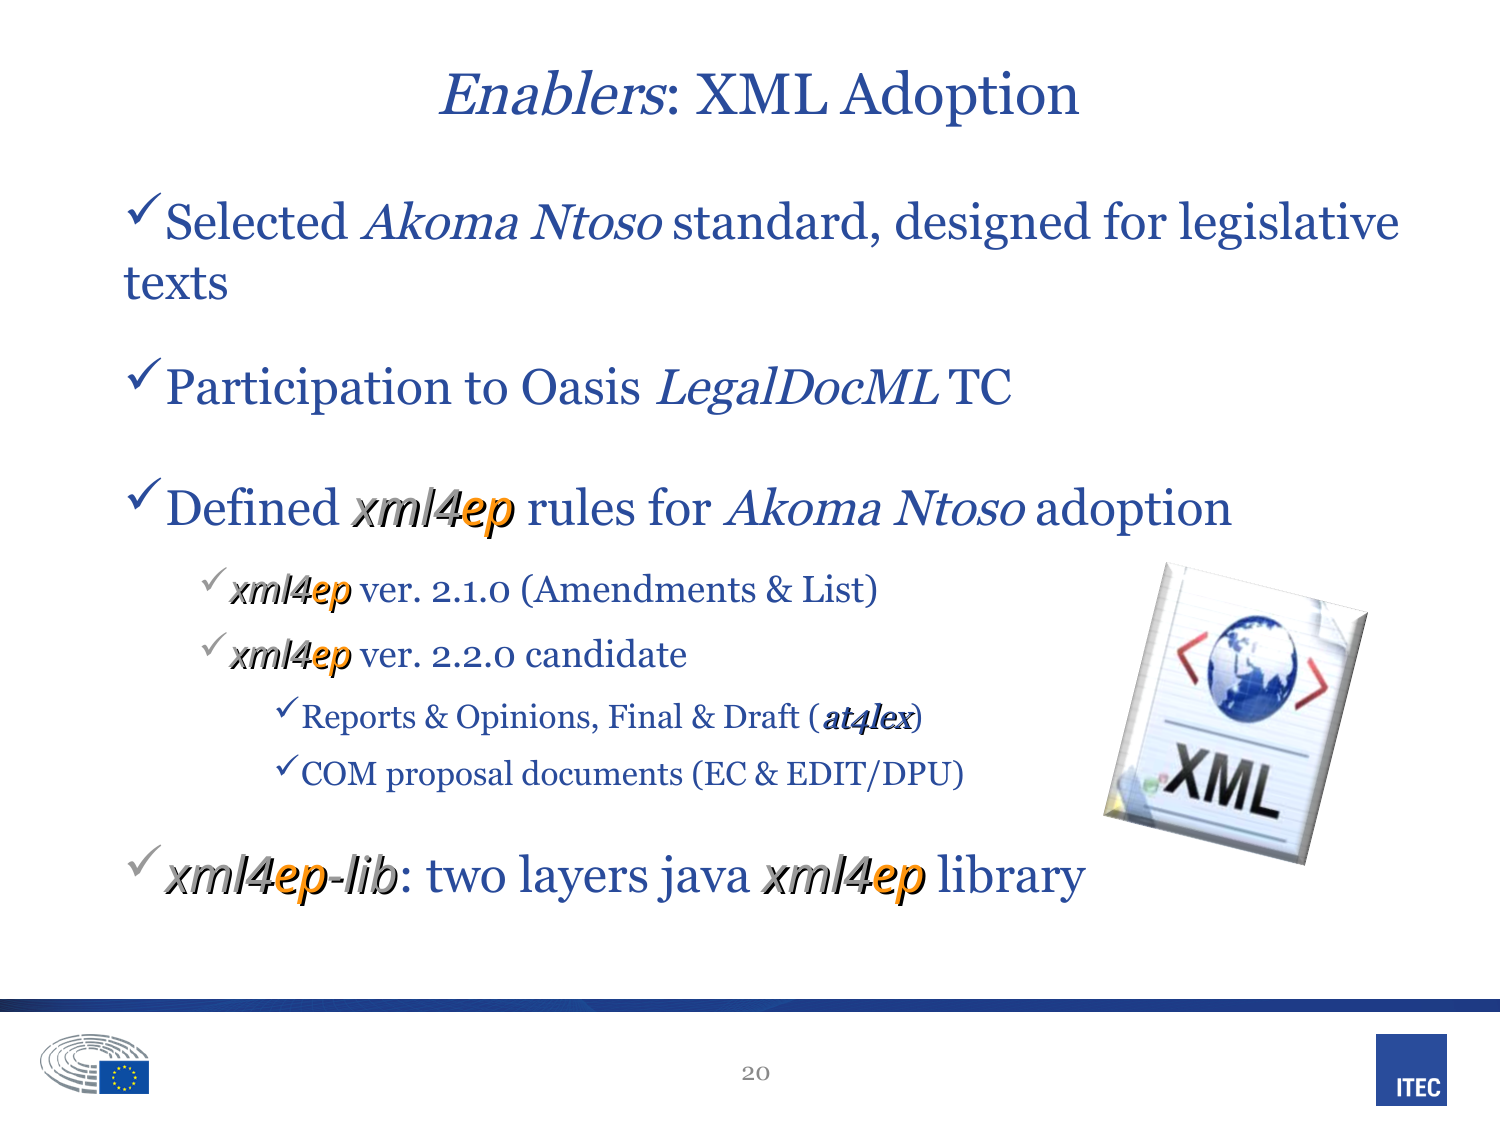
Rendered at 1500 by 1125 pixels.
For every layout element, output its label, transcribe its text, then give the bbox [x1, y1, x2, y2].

text_box Selected Akoma Ntoso standard, designed for legislative texts Participation to Oasis LegalDocML TC Defined xml4ep rules for Akoma Ntoso adoption xml4ep ver. 2.1.0 (Amendments & List) xml4ep ver. 2.2.0 candidate Reports & Opinions, Final & Draft (at4lex) COM proposal documents (EC & EDIT/DPU) xml4ep-lib: two layers java xml4ep library [33, 137, 1459, 953]
picture [0, 999, 1500, 1012]
text_box Enablers: XML Adoption [29, 33, 1489, 149]
picture [1101, 560, 1370, 868]
picture [40, 1034, 149, 1094]
picture [1376, 1034, 1447, 1106]
